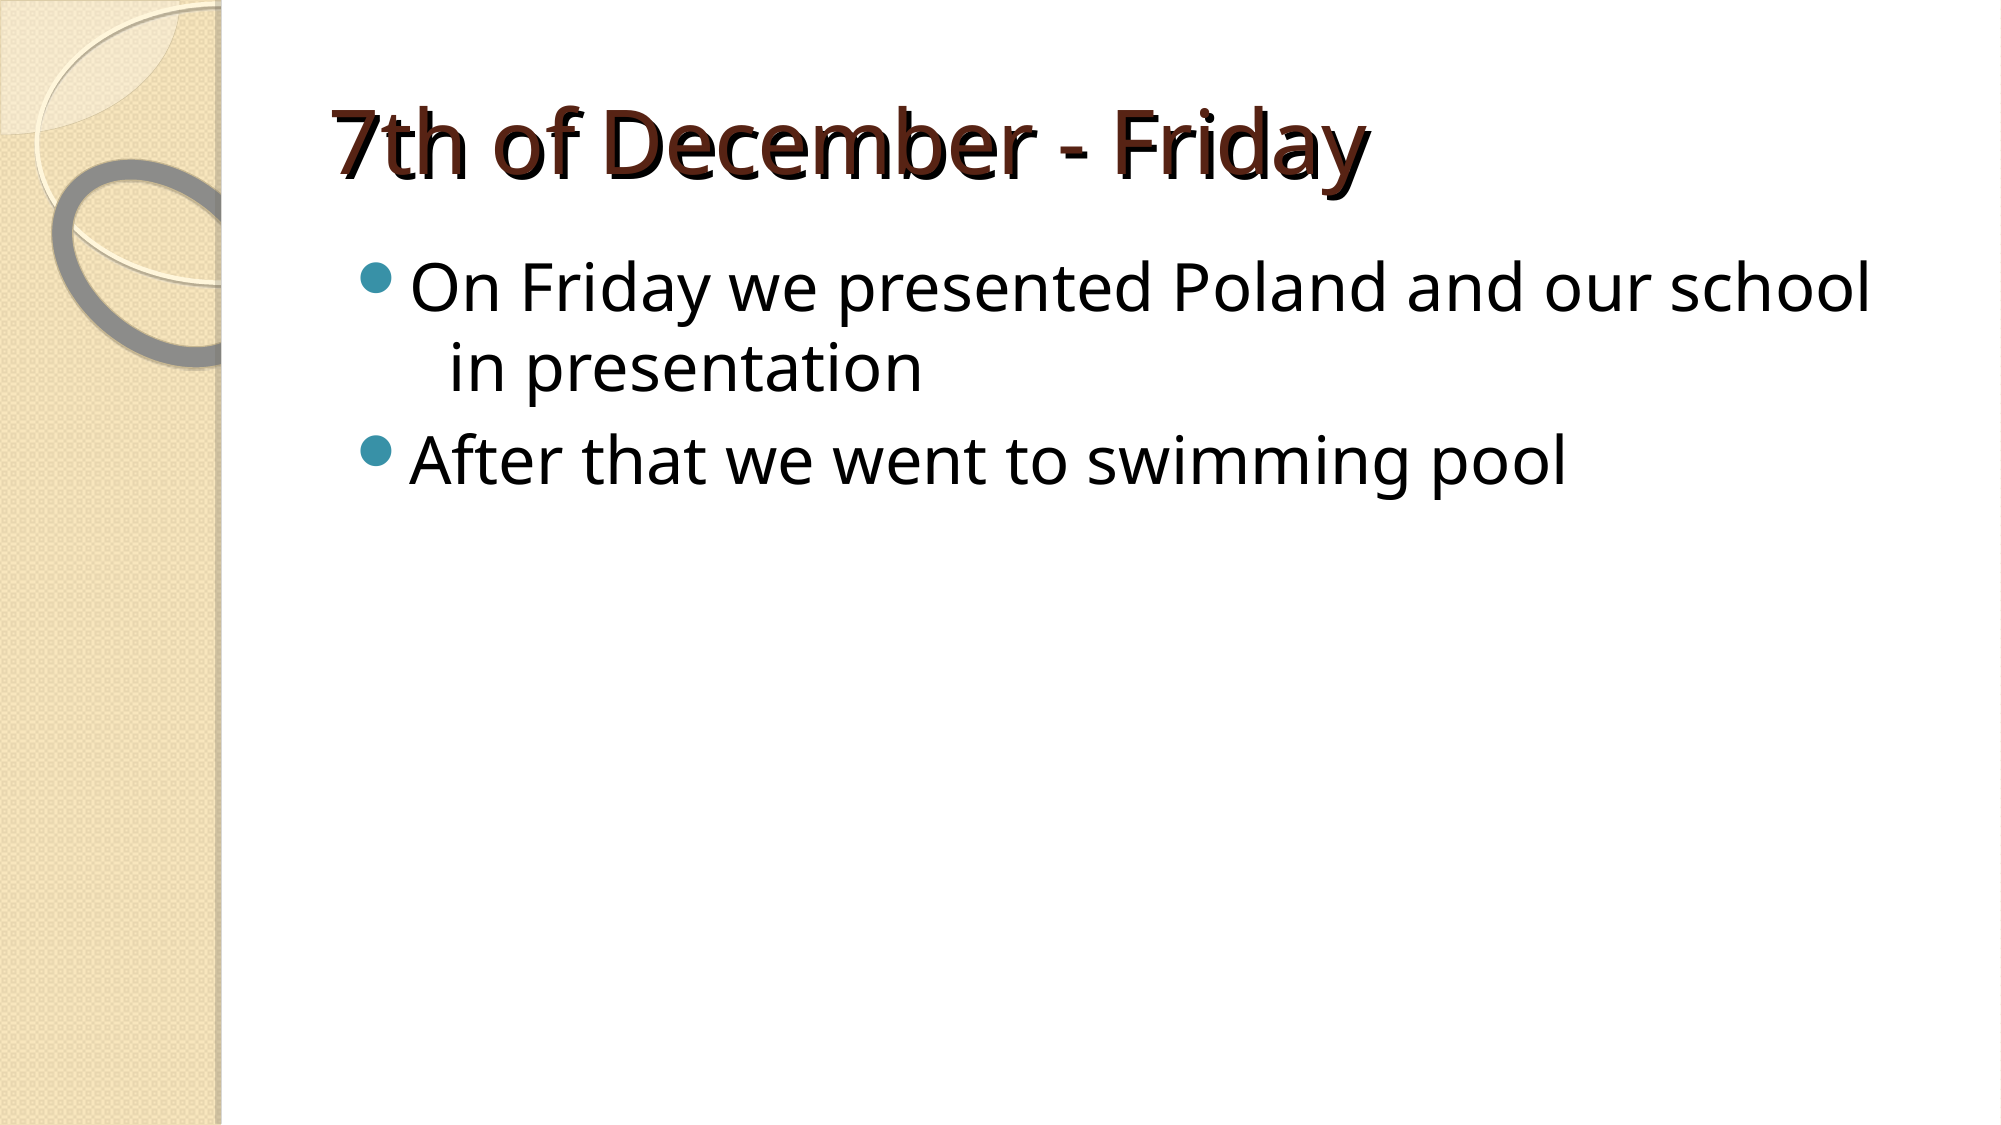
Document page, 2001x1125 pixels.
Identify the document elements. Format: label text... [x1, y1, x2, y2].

list On Friday we presented Poland and our school in presentation After that we went to swimming pool [313, 237, 1955, 1026]
title 7th of December - Friday [313, 45, 1955, 233]
